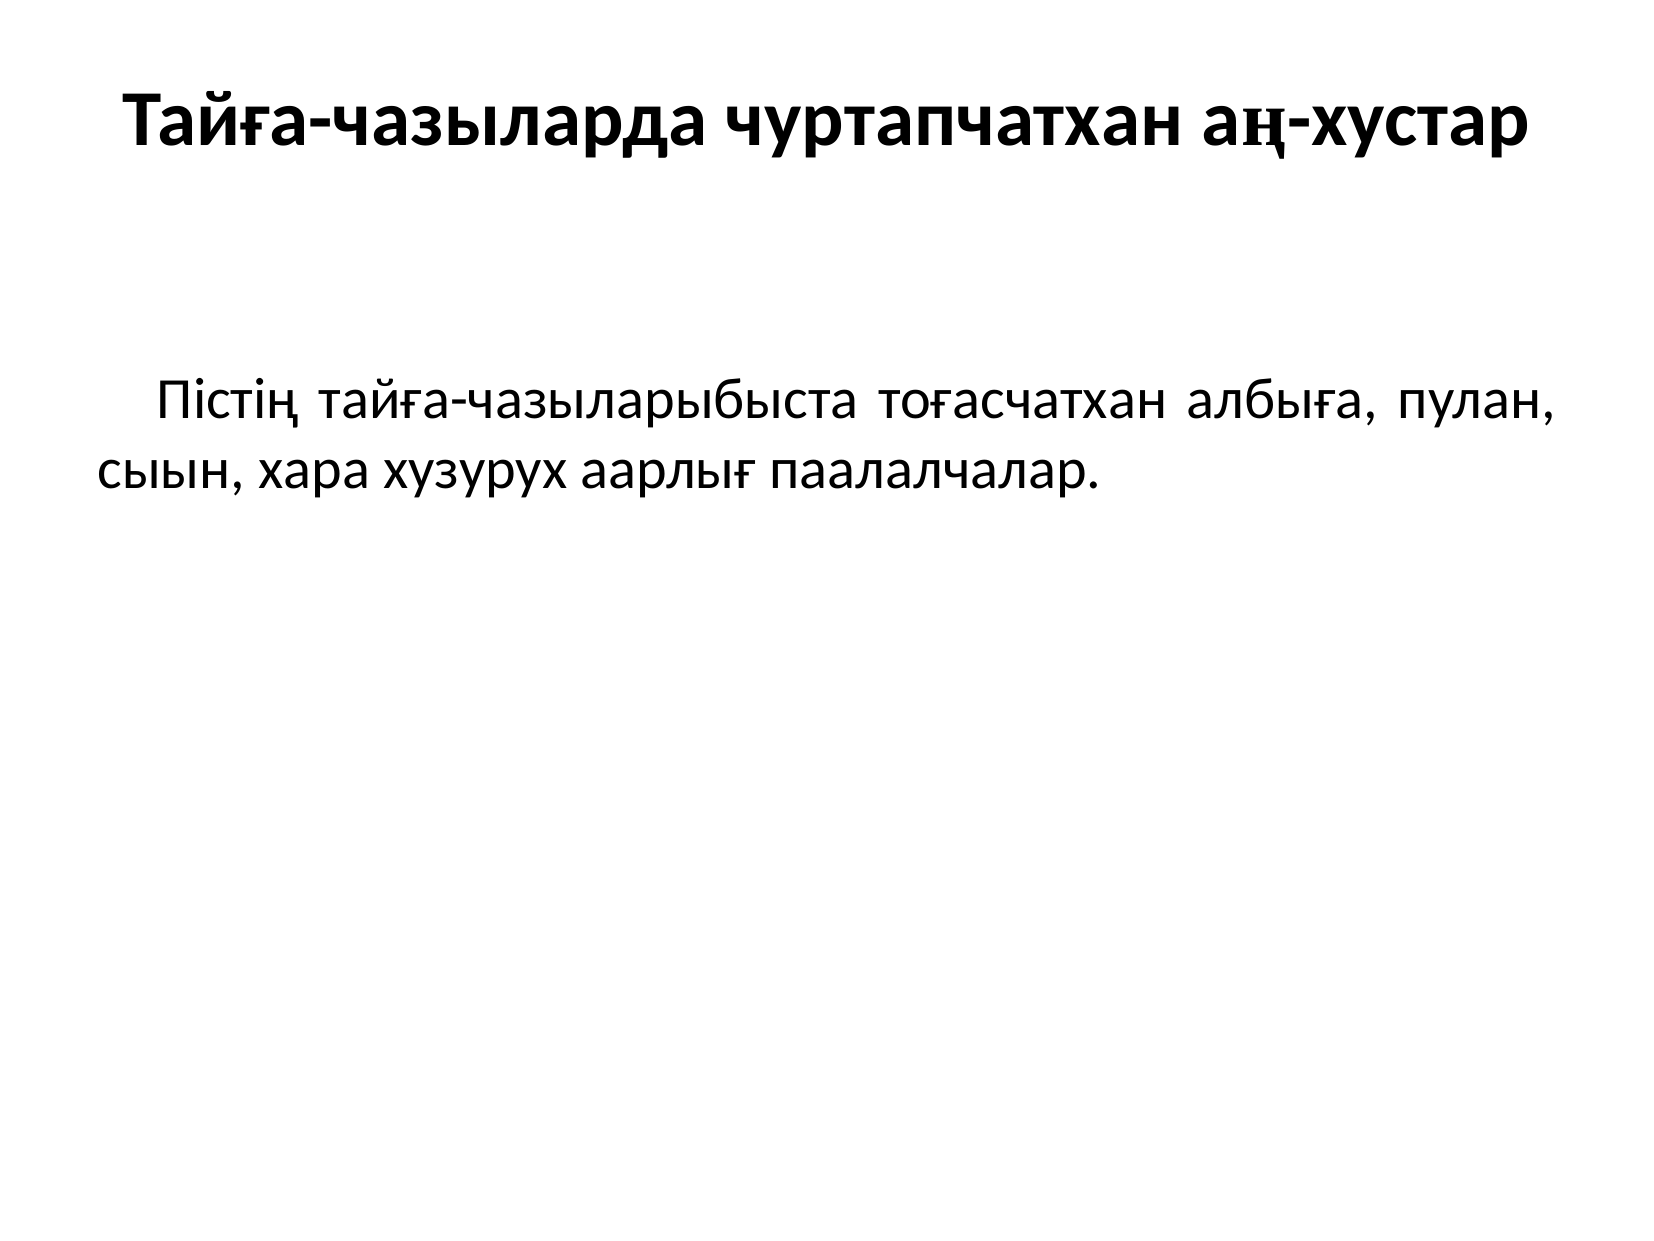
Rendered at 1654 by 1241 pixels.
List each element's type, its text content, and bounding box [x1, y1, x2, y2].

list Тайға-чазыларда чуртапчатхан аң-хустар Пістің тайға-чазыларыбыста тоғасчатхан албыға, пулан, сыын, хара хузурух аарлығ паалалчалар. [82, 59, 1571, 1158]
